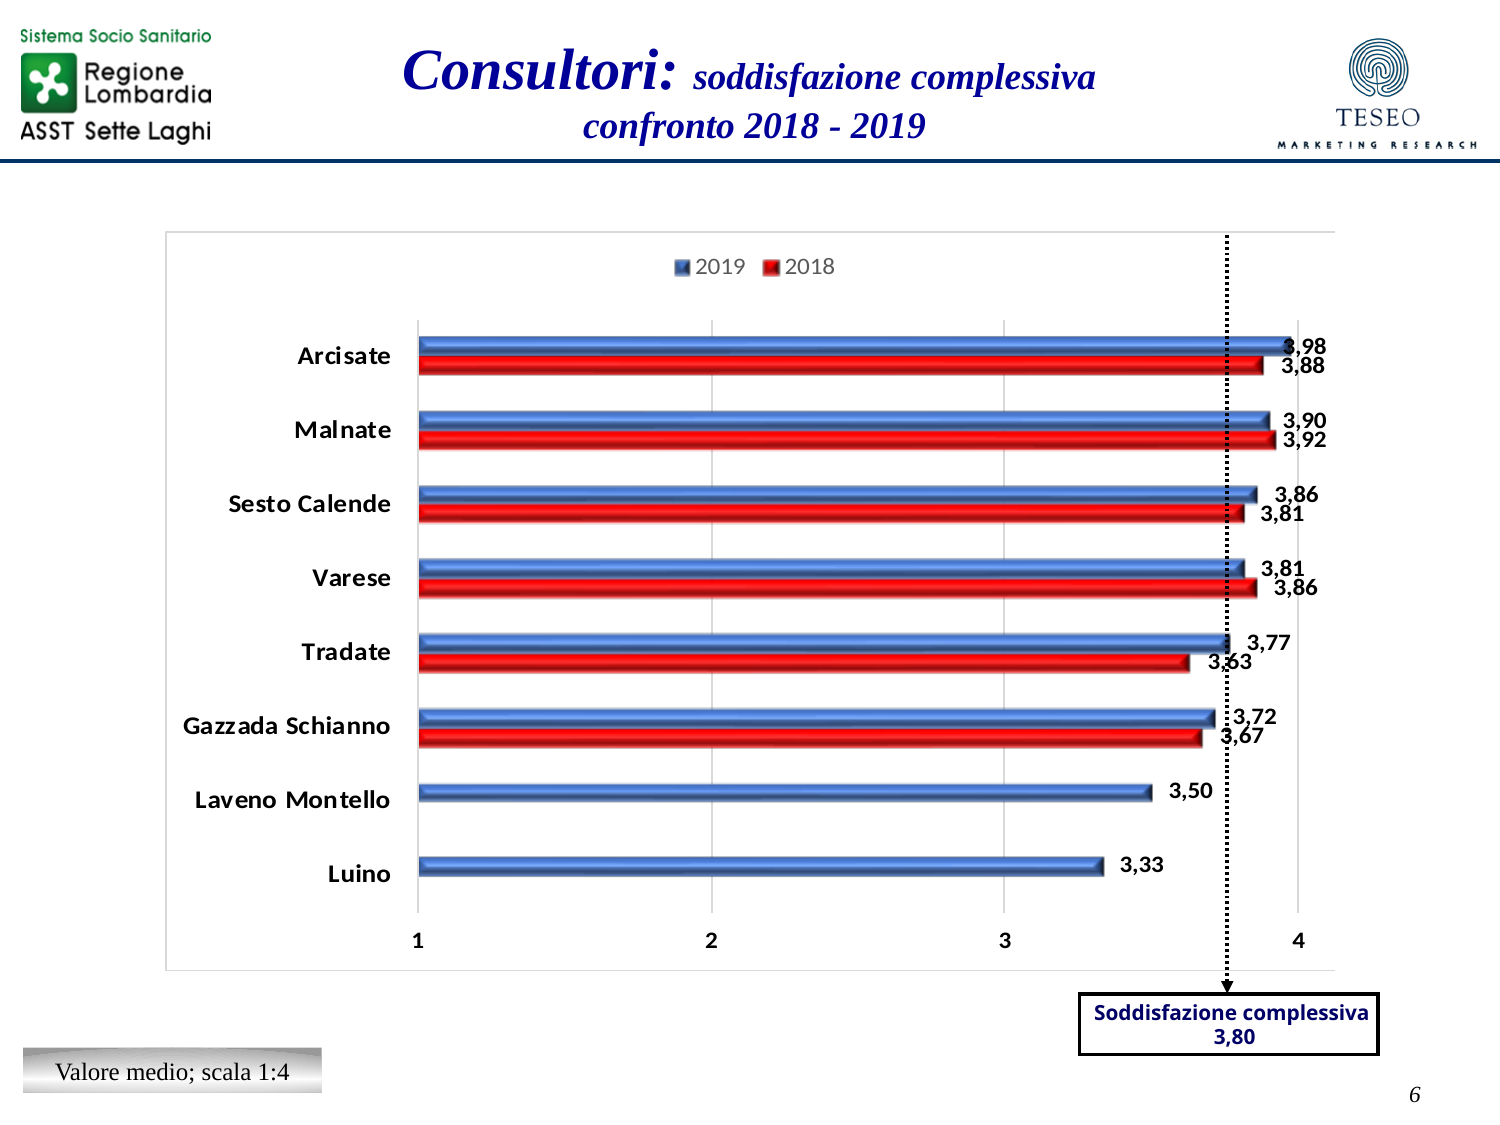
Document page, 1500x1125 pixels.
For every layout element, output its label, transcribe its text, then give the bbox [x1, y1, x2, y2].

picture [21, 26, 206, 148]
text_box Consultori: soddisfazione complessiva confronto 2018 - 2019 [206, 25, 1294, 151]
picture [1294, 30, 1481, 149]
text_box Valore medio; scala 1:4 [23, 1047, 322, 1093]
picture [165, 231, 1335, 971]
text_box Soddisfazione complessiva 3,80 [1079, 993, 1379, 1055]
